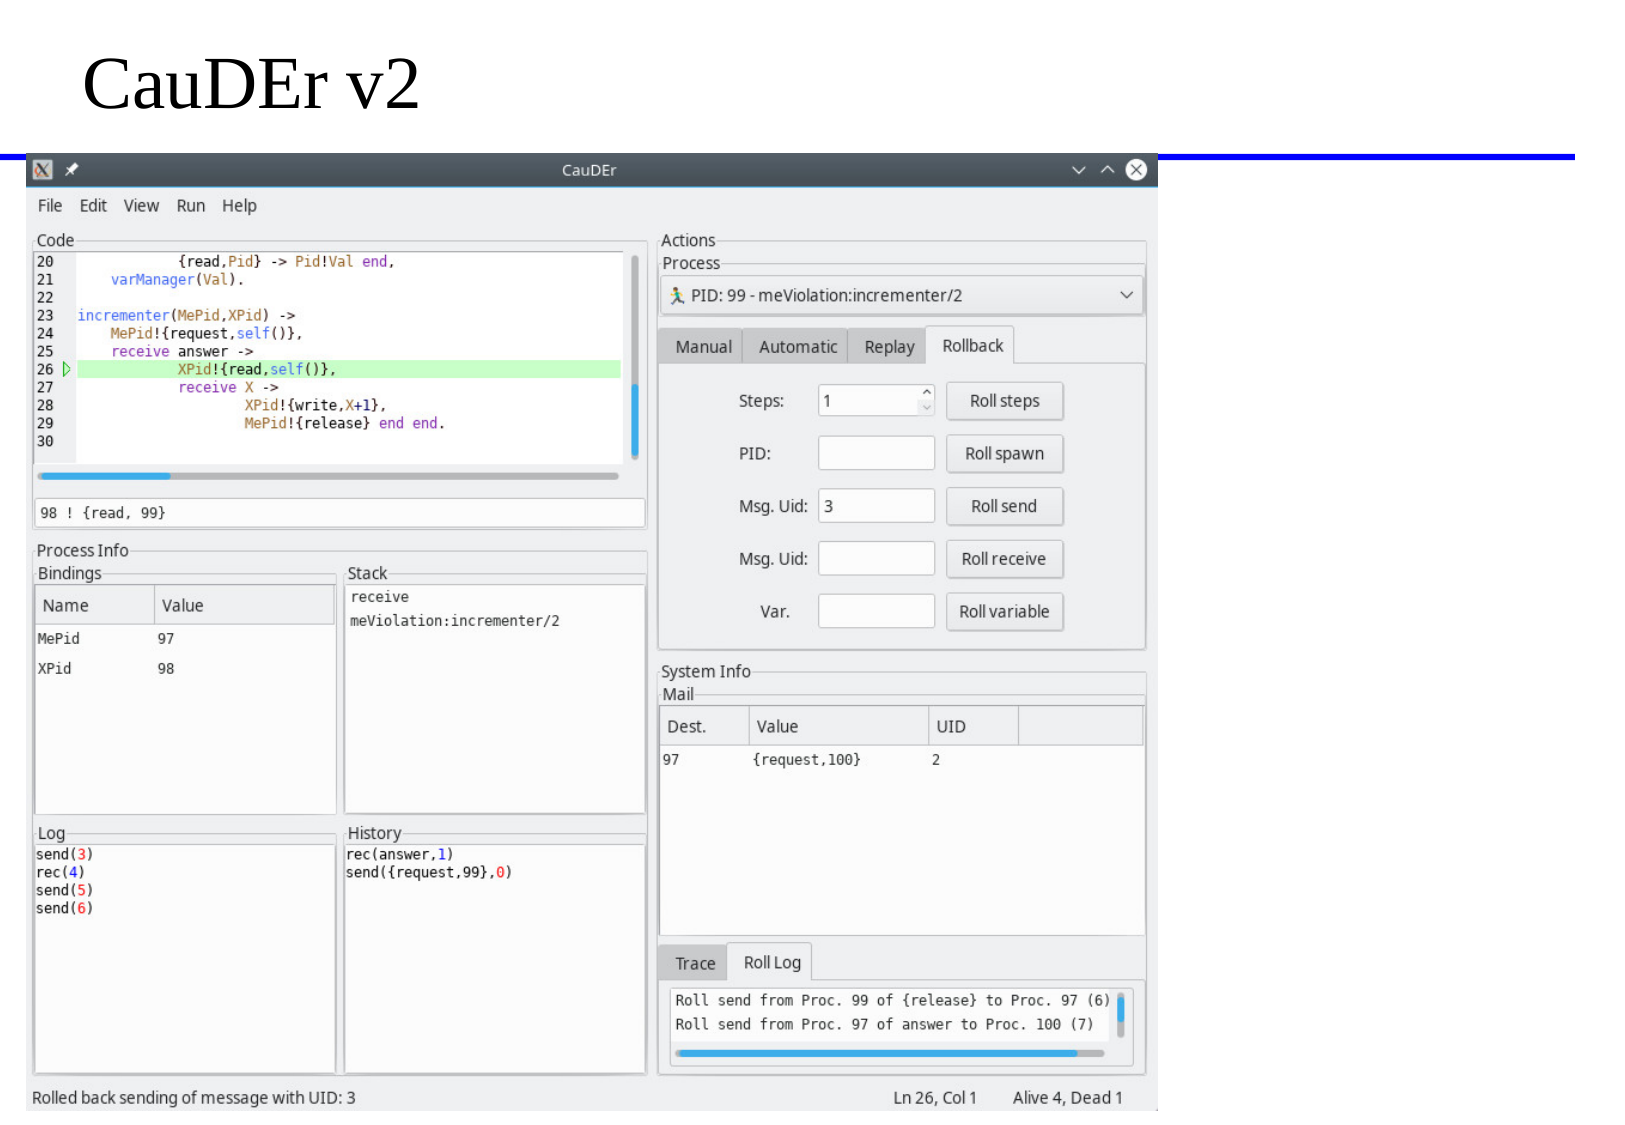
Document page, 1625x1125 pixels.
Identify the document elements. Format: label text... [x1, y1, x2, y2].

title CauDEr v2 [67, 27, 1544, 131]
picture [26, 153, 1158, 1111]
